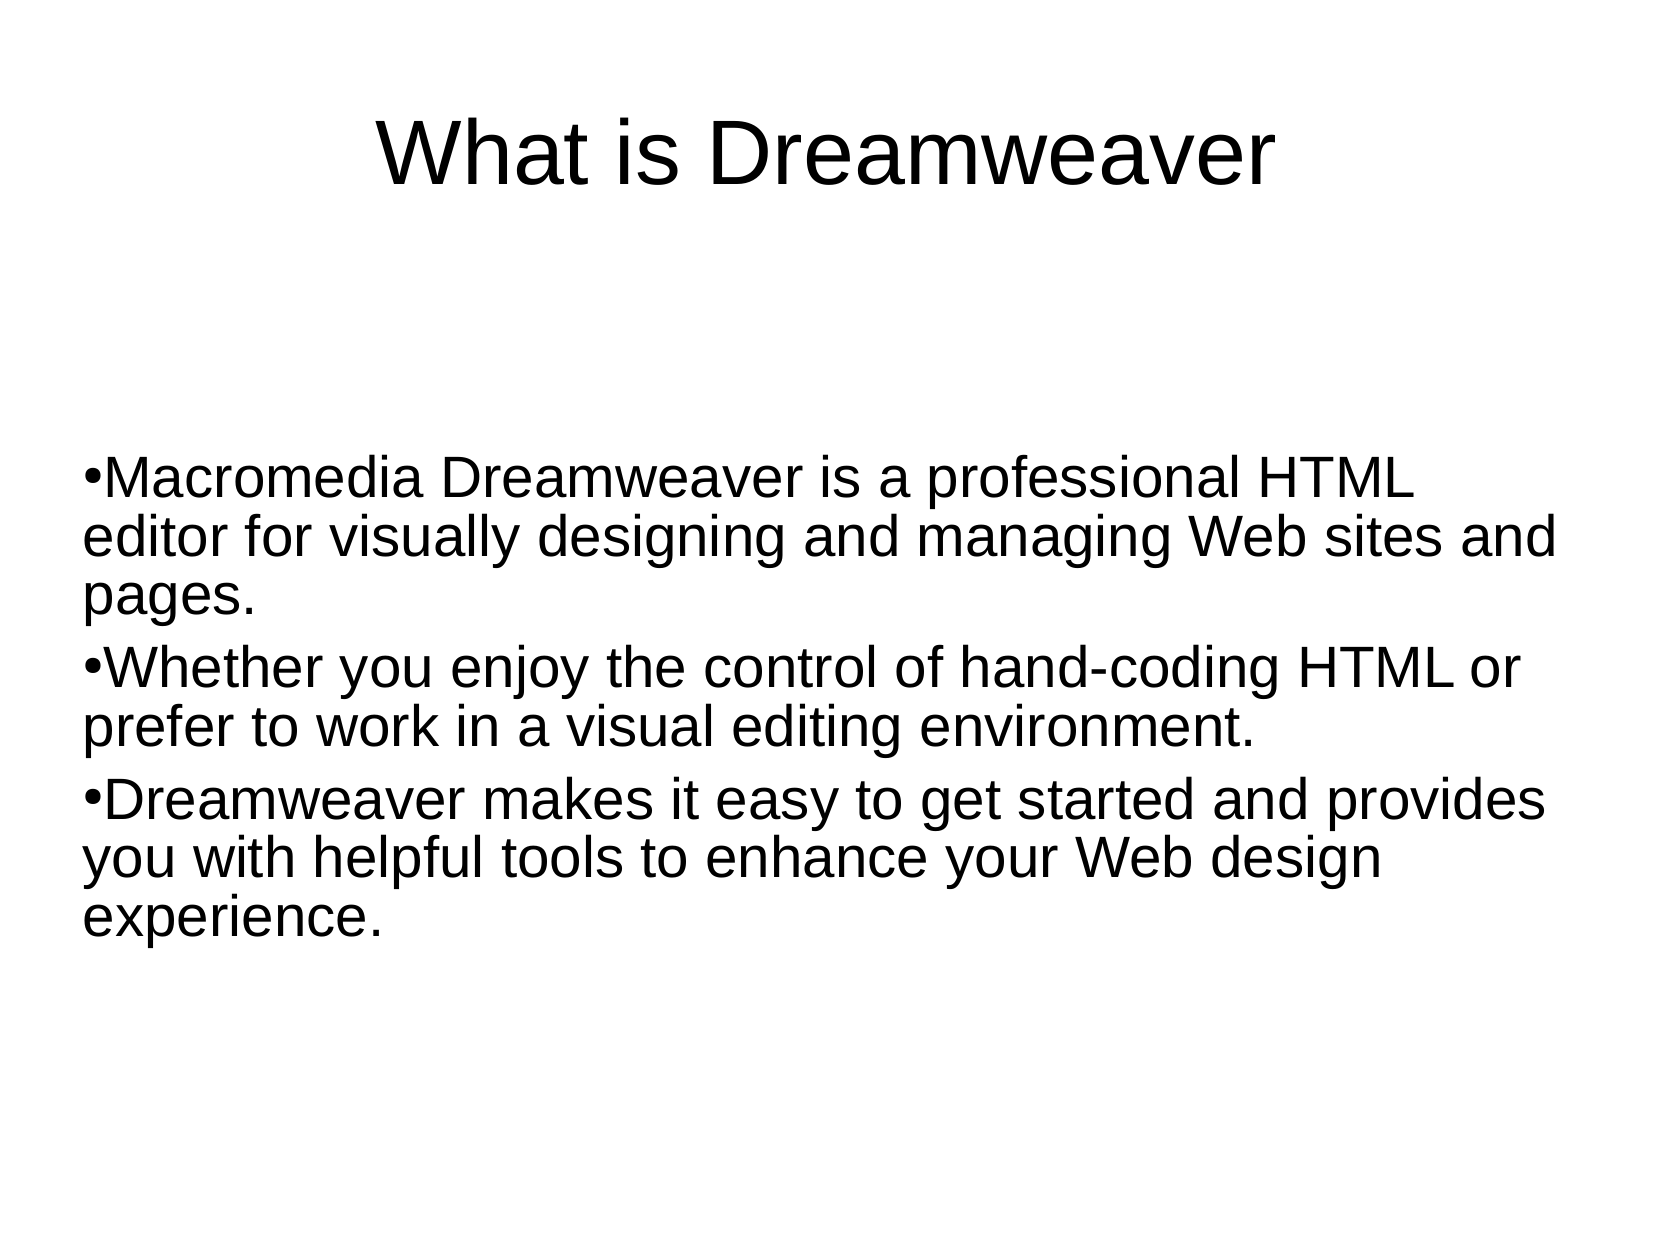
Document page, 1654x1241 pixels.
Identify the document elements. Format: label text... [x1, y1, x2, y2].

subtitle Macromedia Dreamweaver is a professional HTML editor for visually designing and managing Web sites and pages. Whether you enjoy the control of hand-coding HTML or prefer to work in a visual editing environment. Dreamweaver makes it easy to get started and provides you with helpful tools to enhance your Web design experience. [82, 290, 1571, 1109]
title What is Dreamweaver [82, 56, 1571, 250]
